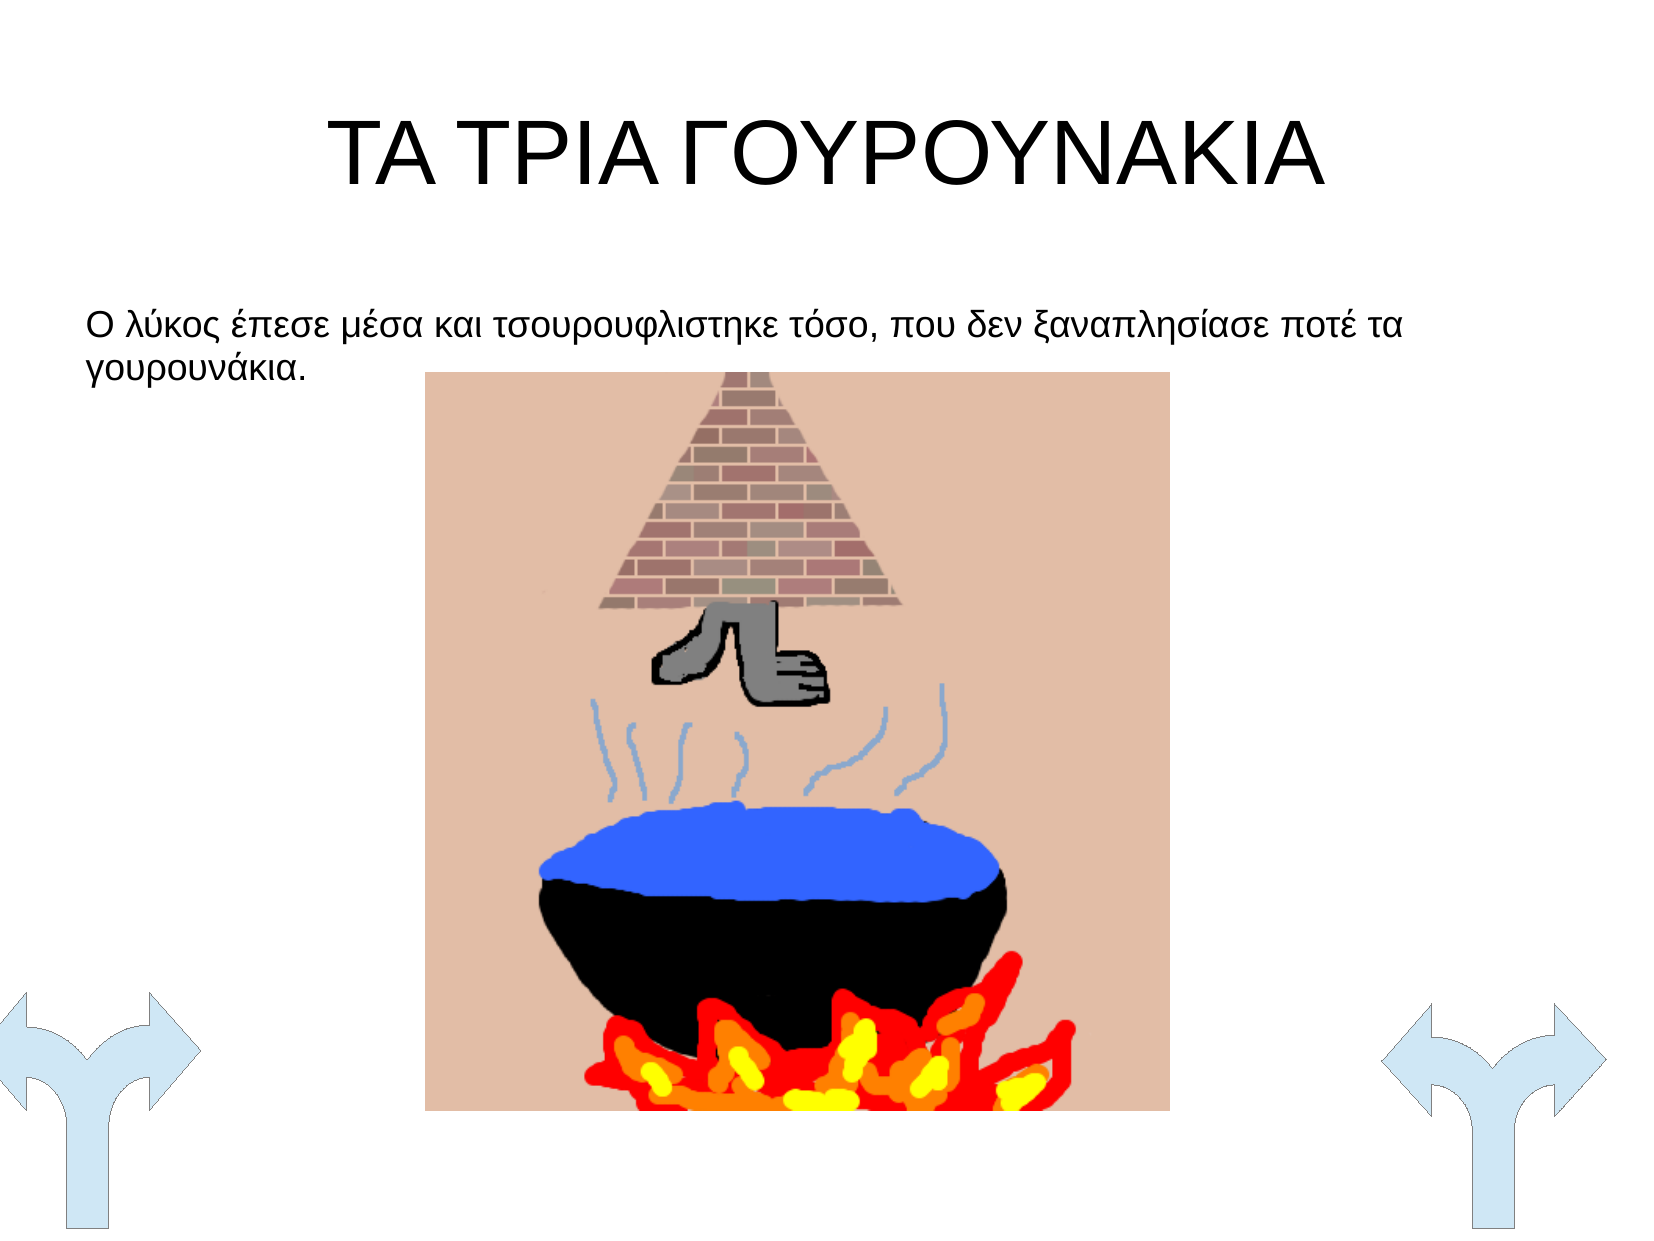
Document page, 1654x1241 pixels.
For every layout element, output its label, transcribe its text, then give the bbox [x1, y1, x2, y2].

text_box [0, 992, 201, 1229]
text_box Ο λύκος έπεσε μέσα και τσουρουφλιστηκε τόσο, που δεν ξαναπλησίασε ποτέ τα γουρουνάκια. [70, 212, 1536, 396]
picture [425, 372, 1170, 1111]
title ΤΑ ΤΡΙΑ ΓΟΥΡΟΥΝΑΚΙΑ [82, 49, 1571, 257]
text_box [1381, 1003, 1607, 1229]
